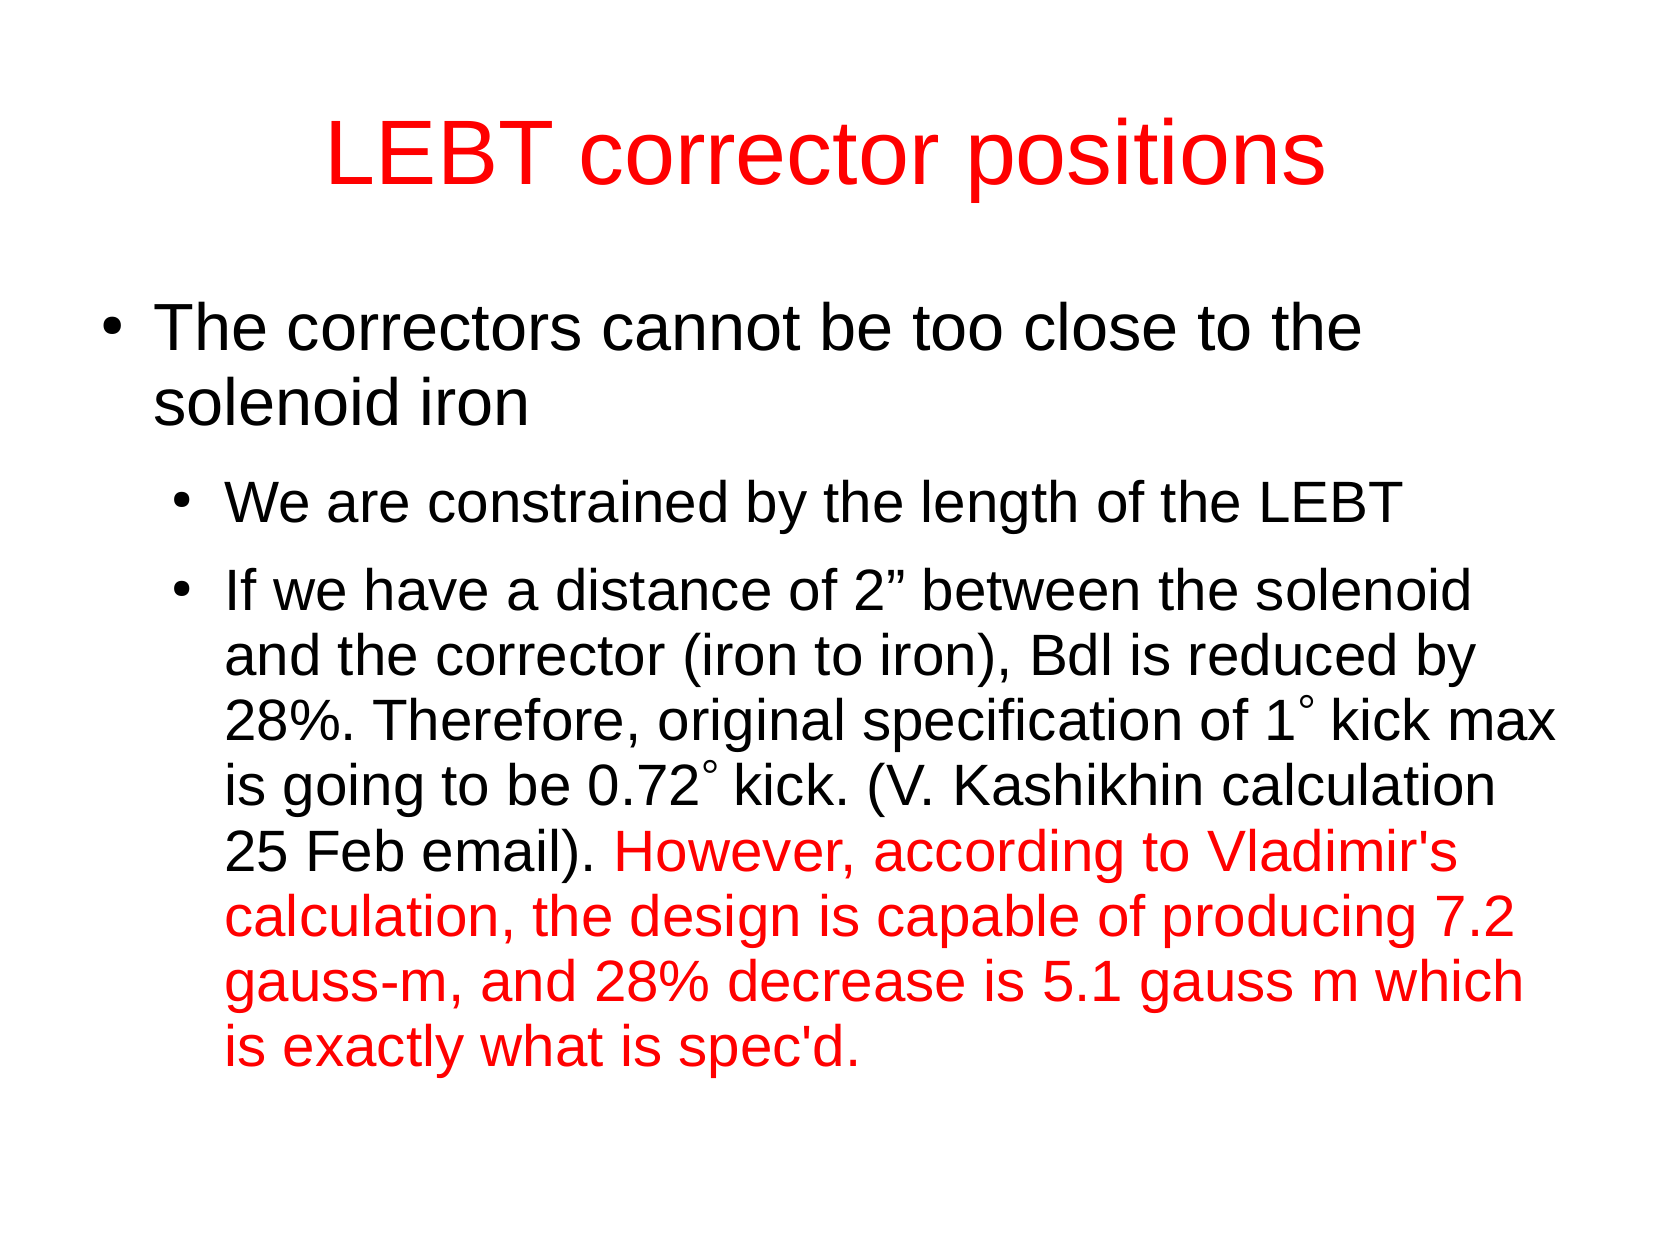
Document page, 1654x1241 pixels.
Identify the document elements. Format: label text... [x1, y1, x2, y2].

list The correctors cannot be too close to the solenoid iron We are constrained by the length of the LEBT If we have a distance of 2” between the solenoid and the corrector (iron to iron), Bdl is reduced by 28%. Therefore, original specification of 1̊ kick max is going to be 0.72̊ kick. (V. Kashikhin calculation 25 Feb email). However, according to Vladimir's calculation, the design is capable of producing 7.2 gauss-m, and 28% decrease is 5.1 gauss m which is exactly what is spec'd. [82, 290, 1571, 1109]
title LEBT corrector positions [82, 49, 1571, 257]
